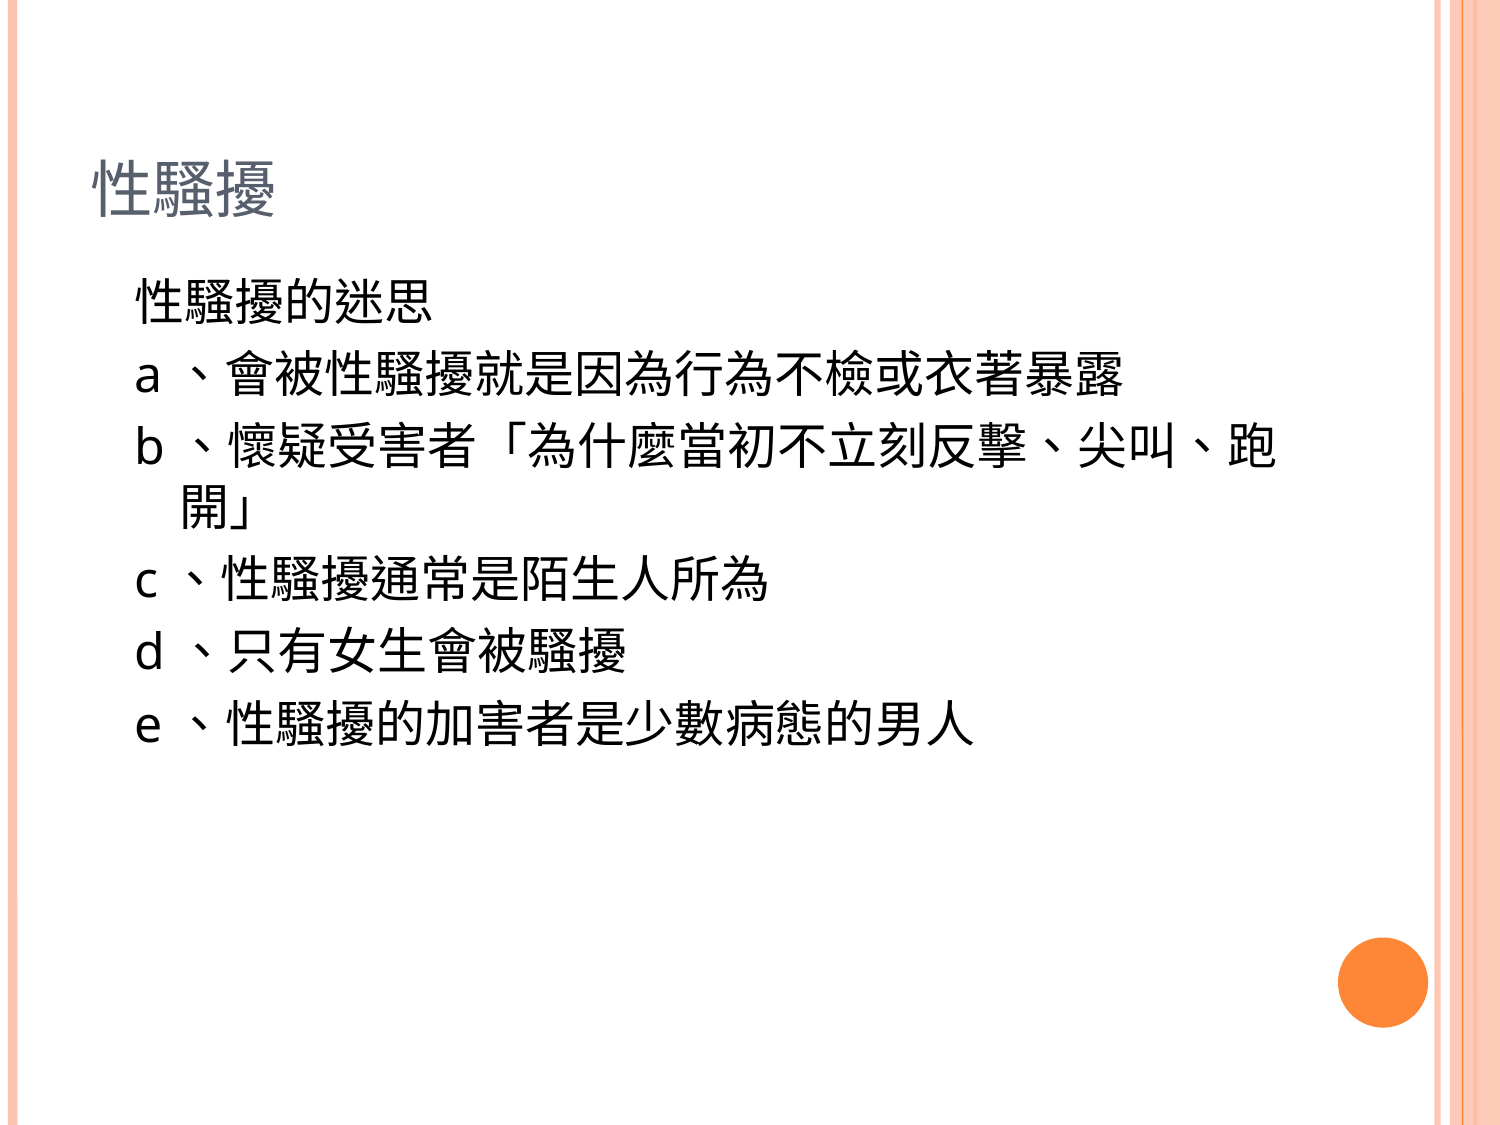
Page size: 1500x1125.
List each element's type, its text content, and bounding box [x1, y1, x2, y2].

title 性騷擾 [75, 45, 1300, 233]
list 性騷擾的迷思 a、會被性騷擾就是因為行為不檢或衣著暴露 b、懷疑受害者「為什麼當初不立刻反擊、尖叫、跑開」 c、性騷擾通常是陌生人所為 d、只有女生會被騷擾 e、性騷擾的加害者是少數病態的男人 [75, 262, 1300, 1062]
